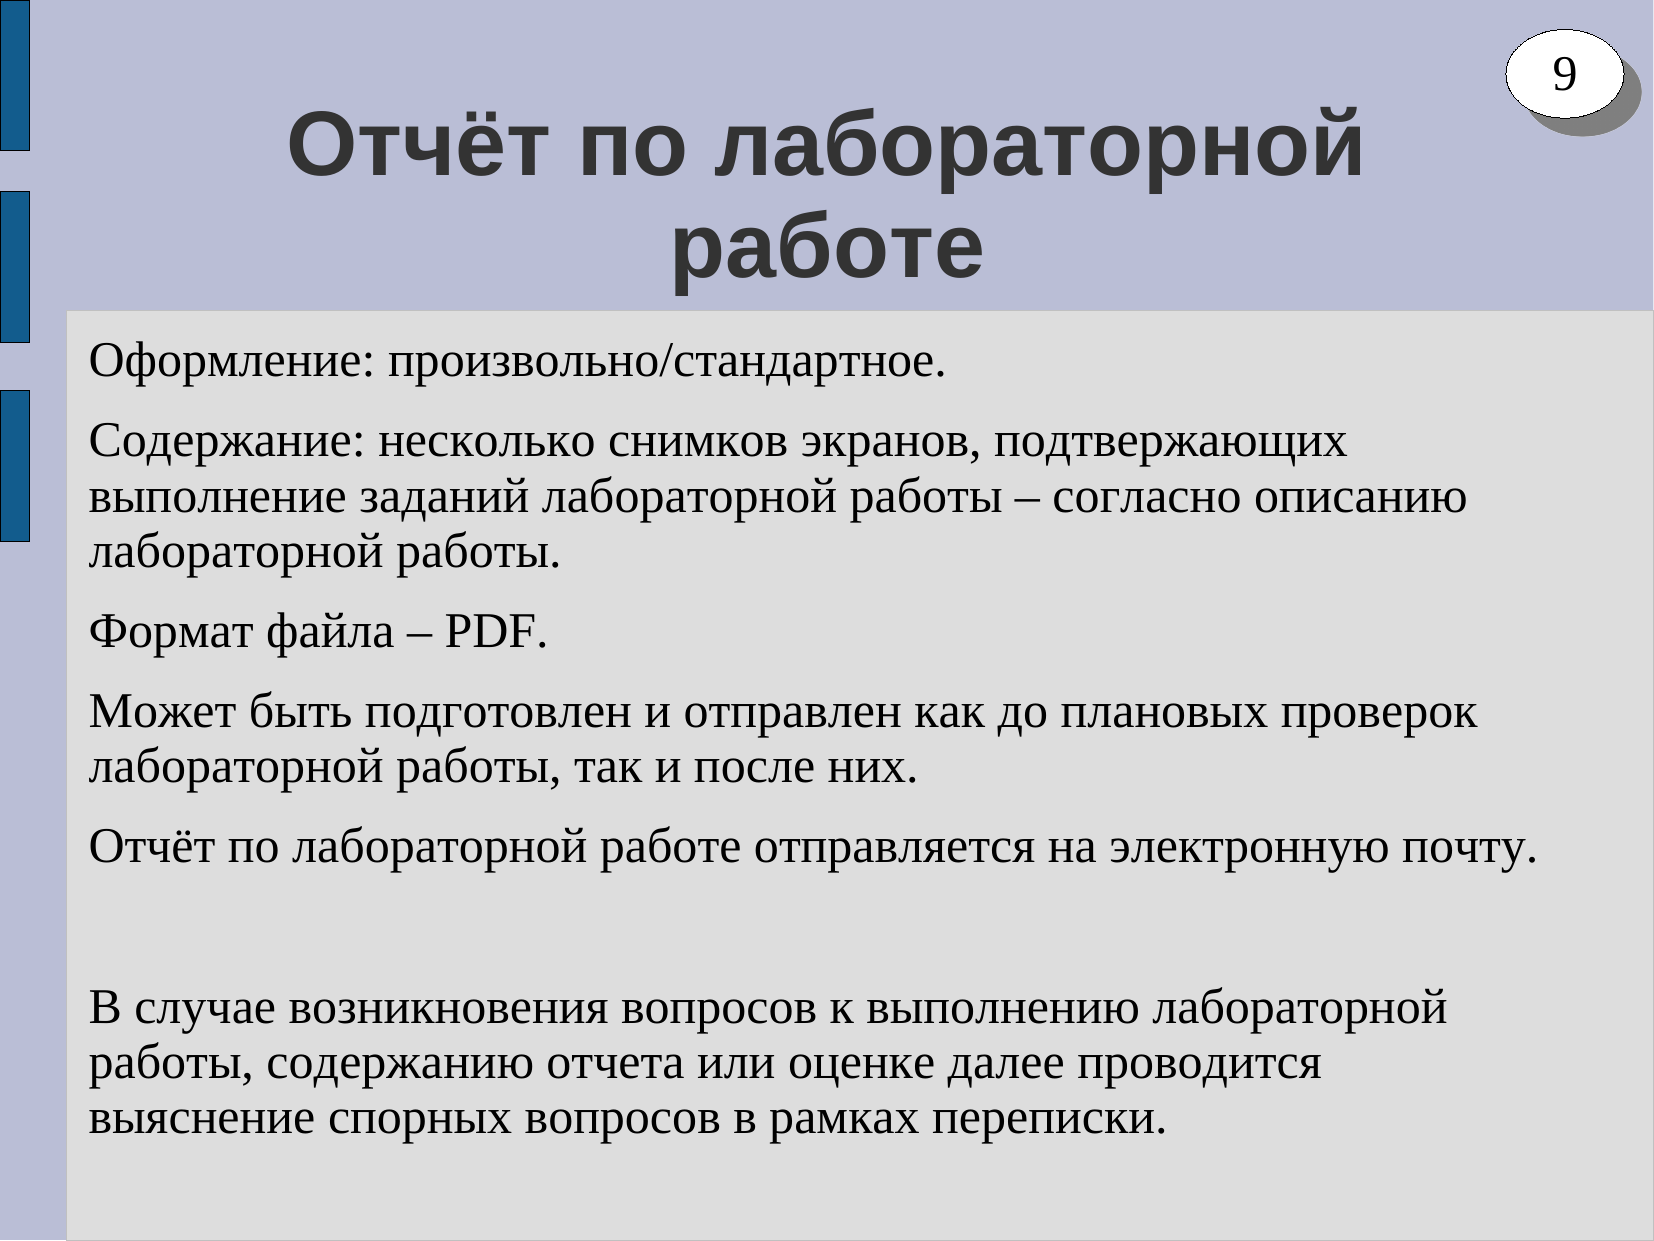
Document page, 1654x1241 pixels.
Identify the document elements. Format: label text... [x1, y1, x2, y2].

title Отчёт по лабораторной работе [121, 87, 1534, 302]
text_box Оформление: произвольно/стандартное. Содержание: несколько снимков экранов, подтвержающих выполнение заданий лабораторной работы – согласно описанию лабораторной работы. Формат файла – PDF. Может быть подготовлен и отправлен как до плановых проверок лабораторной работы, так и после них. Отчёт по лабораторной работе отправляется на электронную почту. В случае возникновения вопросов к выполнению лабораторной работы, содержанию отчета или оценке далее проводится выяснение спорных вопросов в рамках переписки. [88, 332, 1625, 1182]
text_box 9 [1505, 29, 1625, 119]
